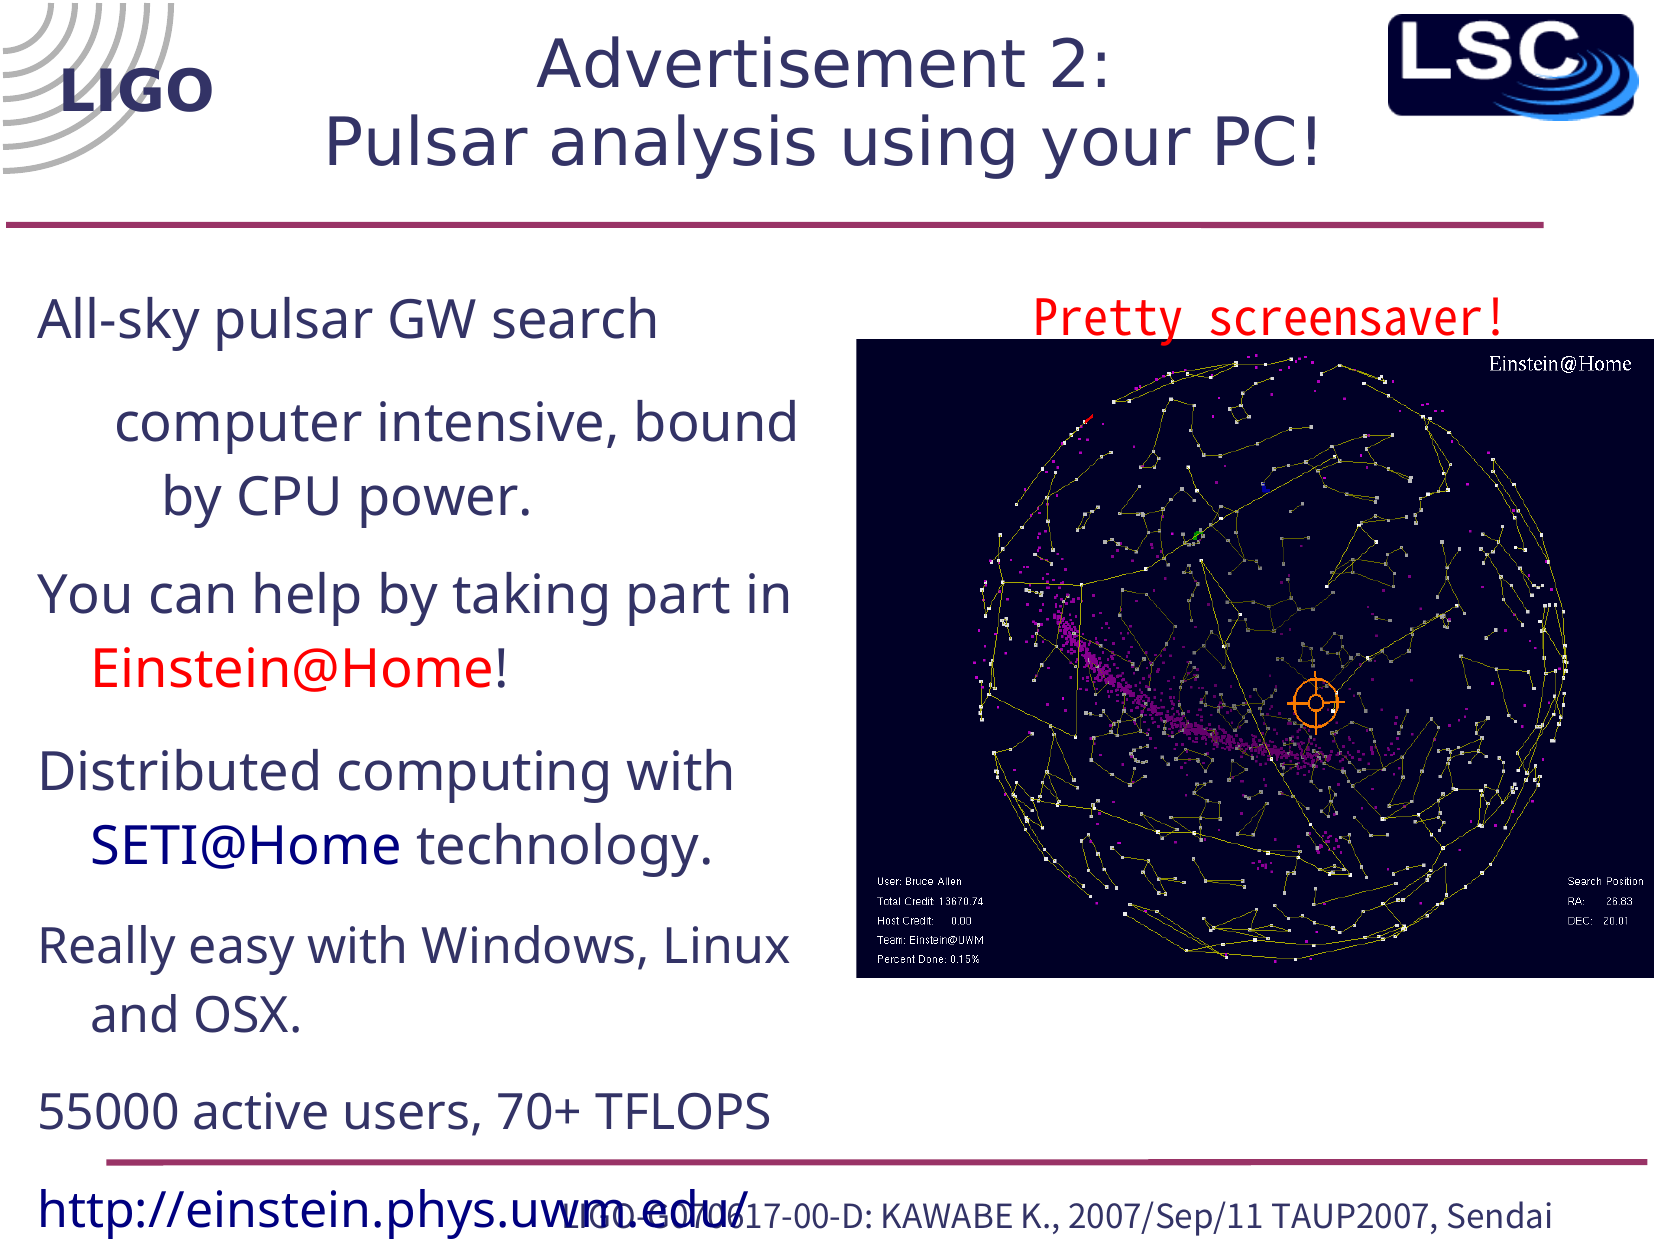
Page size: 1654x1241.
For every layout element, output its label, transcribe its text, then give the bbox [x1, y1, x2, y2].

list All-sky pulsar GW search computer intensive, bound by CPU power. You can help by taking part in Einstein@Home! Distributed computing with SETI@Home technology. Really easy with Windows, Linux and OSX. 55000 active users, 70+ TFLOPS http://einstein.phys.uwm.edu/ [19, 280, 827, 1130]
picture [856, 339, 1654, 978]
title Advertisement 2: Pulsar analysis using your PC! [187, 0, 1463, 208]
text_box Pretty screensaver! [1033, 277, 1509, 328]
picture [1463, 14, 1639, 121]
